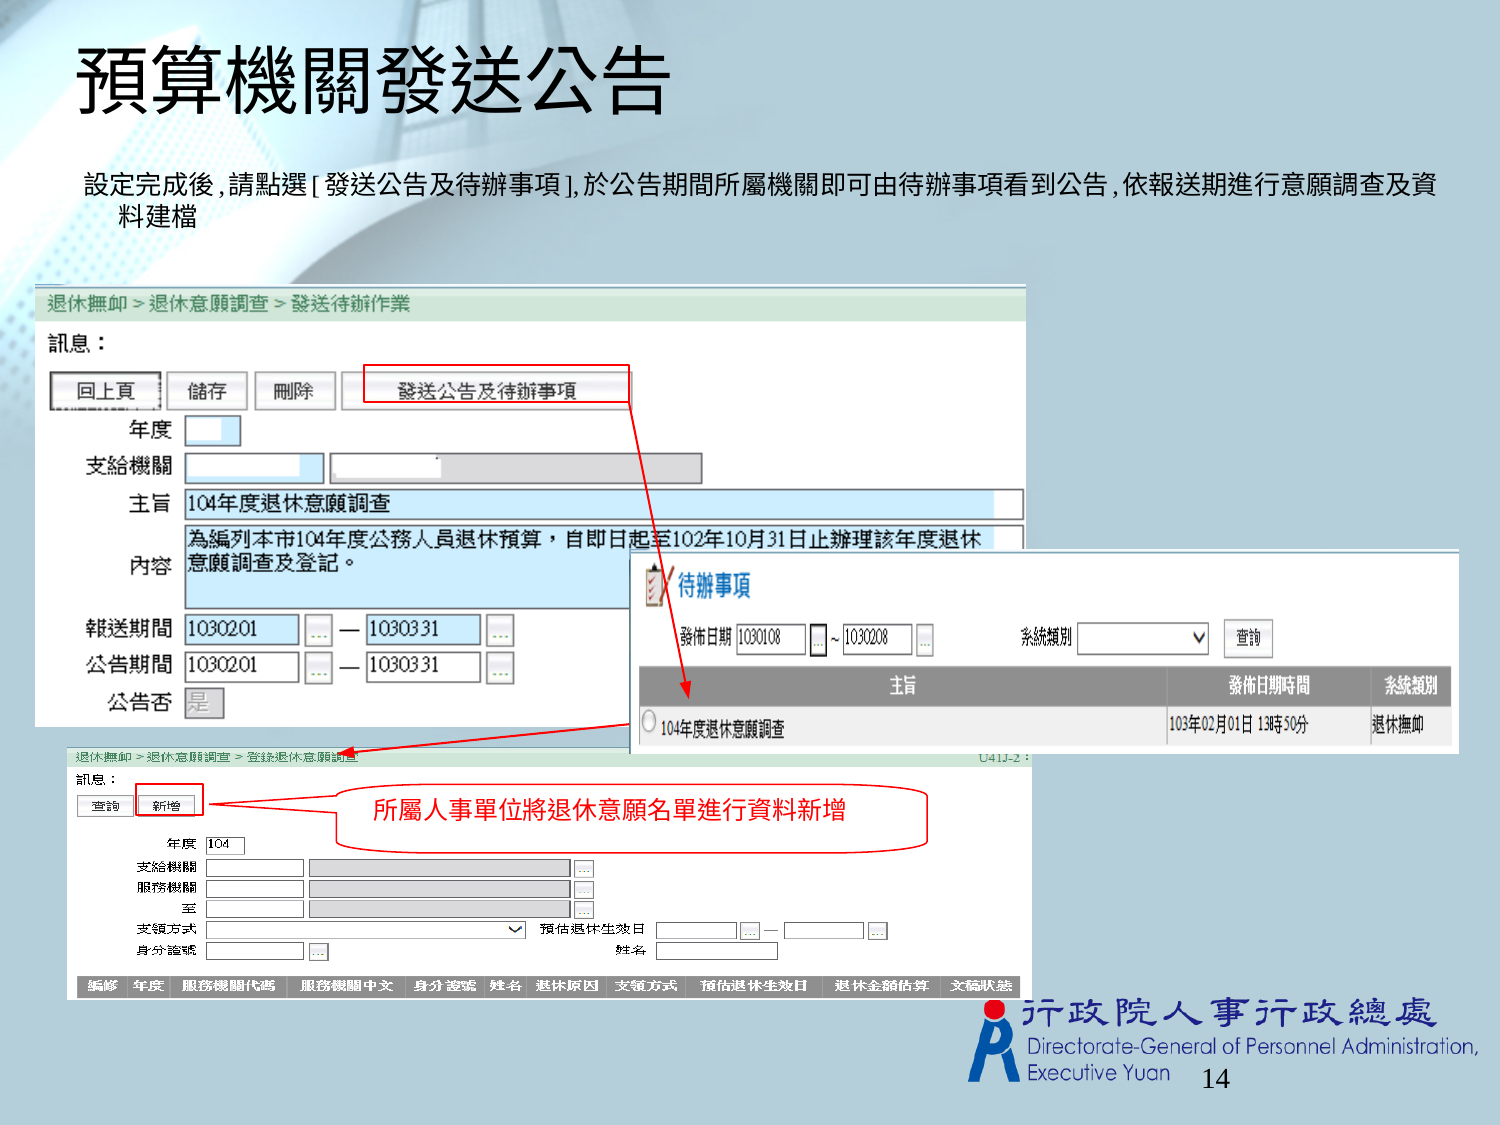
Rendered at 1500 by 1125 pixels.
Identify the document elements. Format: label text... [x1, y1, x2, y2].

text_box [1185, 1058, 1499, 1125]
picture [35, 284, 1459, 1000]
title 預算機關發送公告 [59, 19, 1317, 138]
text_box 所屬人事單位將退休意願名單進行資料新增 [209, 784, 928, 853]
list 設定完成後,請點選[發送公告及待辦事項],於公告期間所屬機關即可由待辦事項看到公告,依報送期進行意願調查及資料建檔 [32, 160, 1459, 240]
